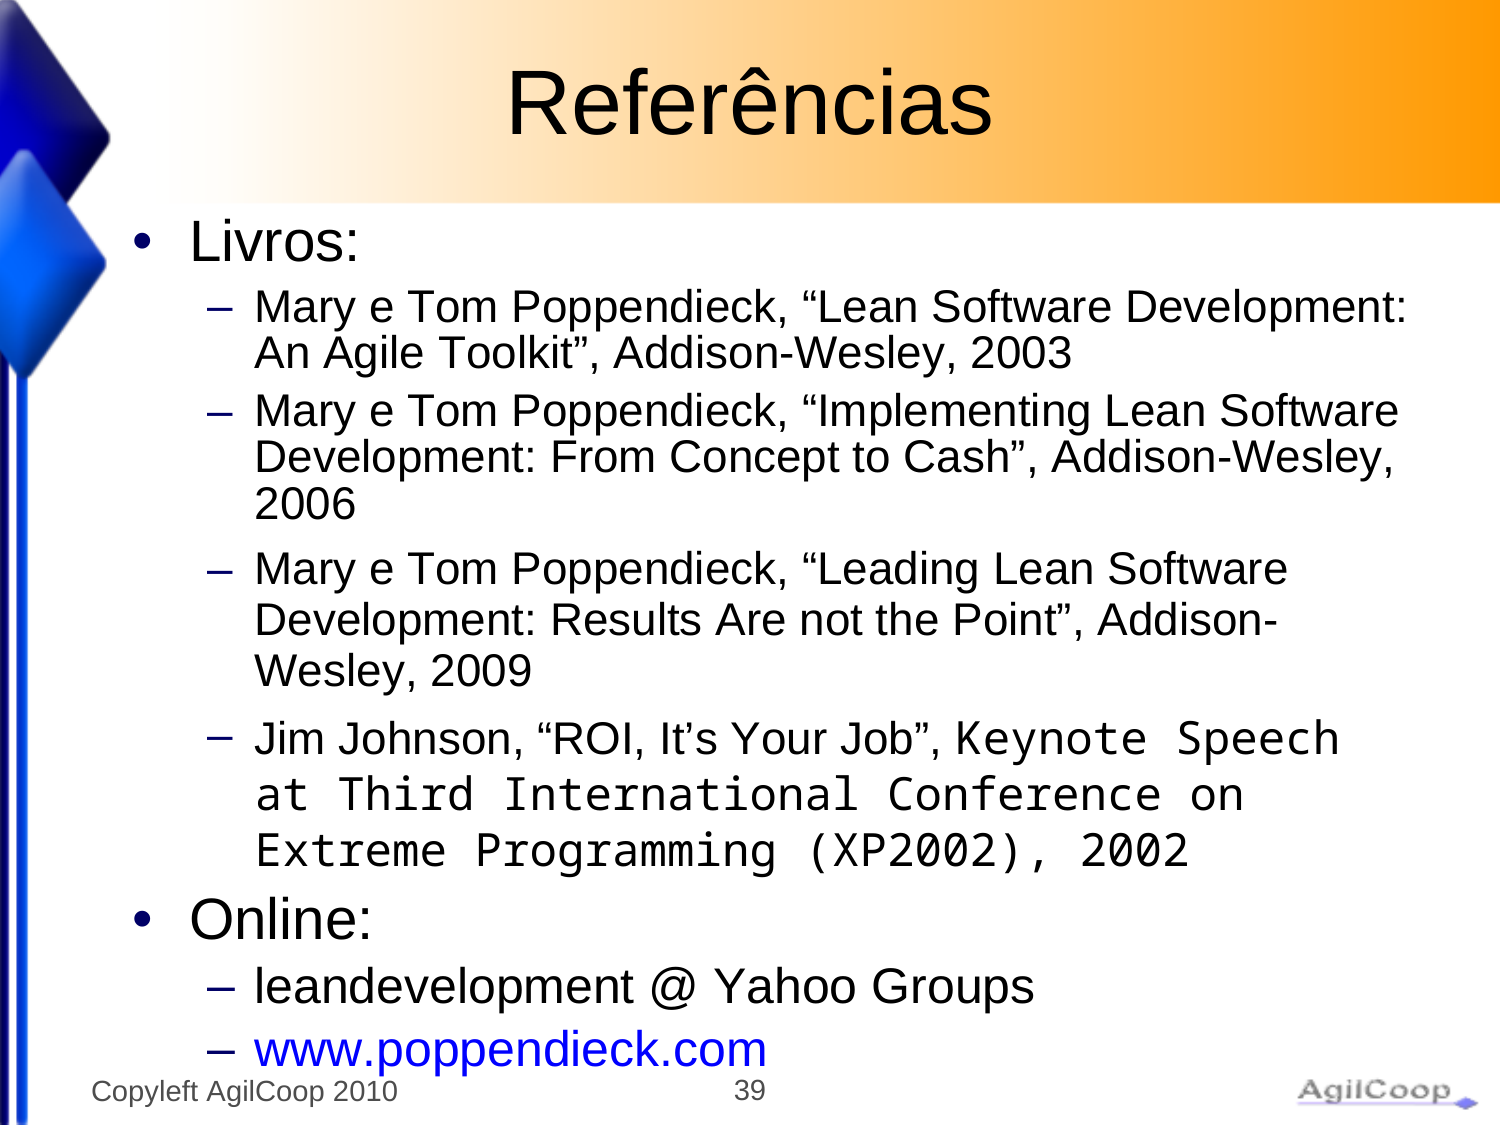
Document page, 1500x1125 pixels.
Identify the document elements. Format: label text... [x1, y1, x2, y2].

picture [0, 0, 1500, 1125]
list Livros: Mary e Tom Poppendieck, “Lean Software Development: An Agile Toolkit”, Addison-Wesley, 2003 Mary e Tom Poppendieck, “Implementing Lean Software Development: From Concept to Cash”, Addison-Wesley, 2006 Mary e Tom Poppendieck, “Leading Lean Software Development: Results Are not the Point”, Addison-Wesley, 2009 Jim Johnson, “ROI, It’s Your Job”, Keynote Speech at Third International Conference on Extreme Programming (XP2002), 2002 Online: leandevelopment @ Yahoo Groups www.poppendieck.com [118, 206, 1431, 1070]
title Referências [75, 8, 1426, 197]
